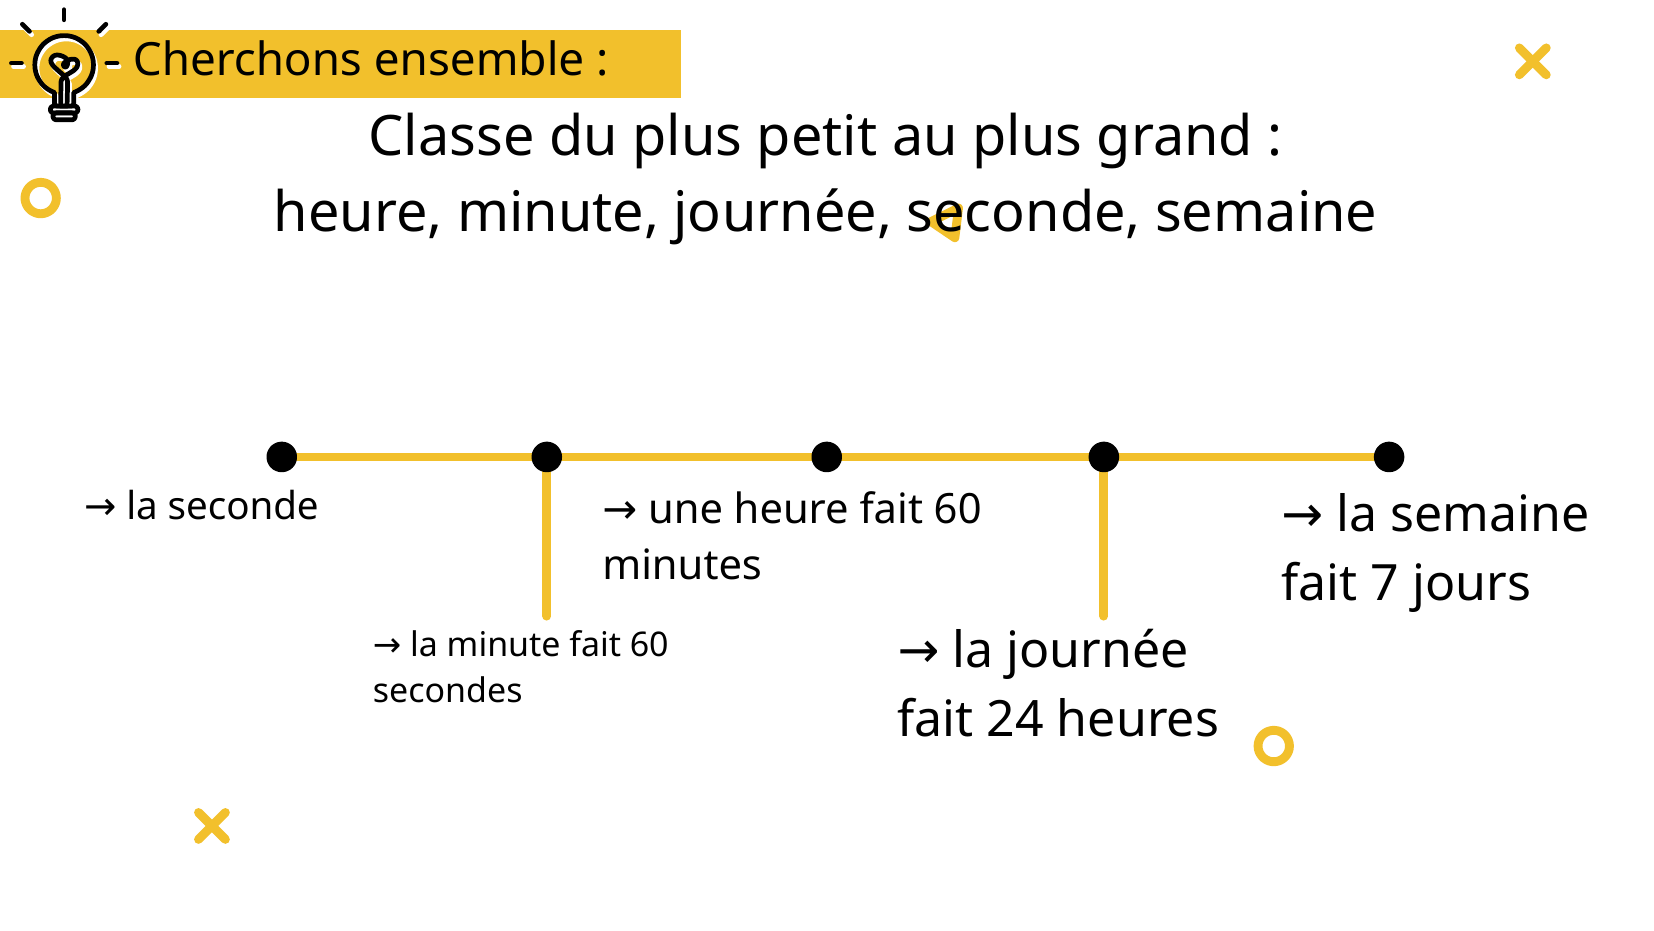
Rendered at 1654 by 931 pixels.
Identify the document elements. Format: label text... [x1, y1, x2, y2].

text_box [266, 441, 297, 473]
list → la minute fait 60 secondes [324, 620, 756, 715]
list → la seconde [29, 478, 384, 562]
subtitle Cherchons ensemble : [132, 17, 677, 97]
text_box [531, 441, 563, 473]
list → la semaine fait 7 jours [1210, 478, 1595, 621]
text_box [1373, 441, 1405, 473]
title Classe du plus petit au plus grand : heure, minute, journée, seconde, semaine [82, 94, 1571, 250]
text_box [811, 441, 842, 473]
text_box [1088, 441, 1120, 473]
list → la journée fait 24 heures [826, 614, 1235, 768]
list → une heure fait 60 minutes [531, 478, 1034, 621]
